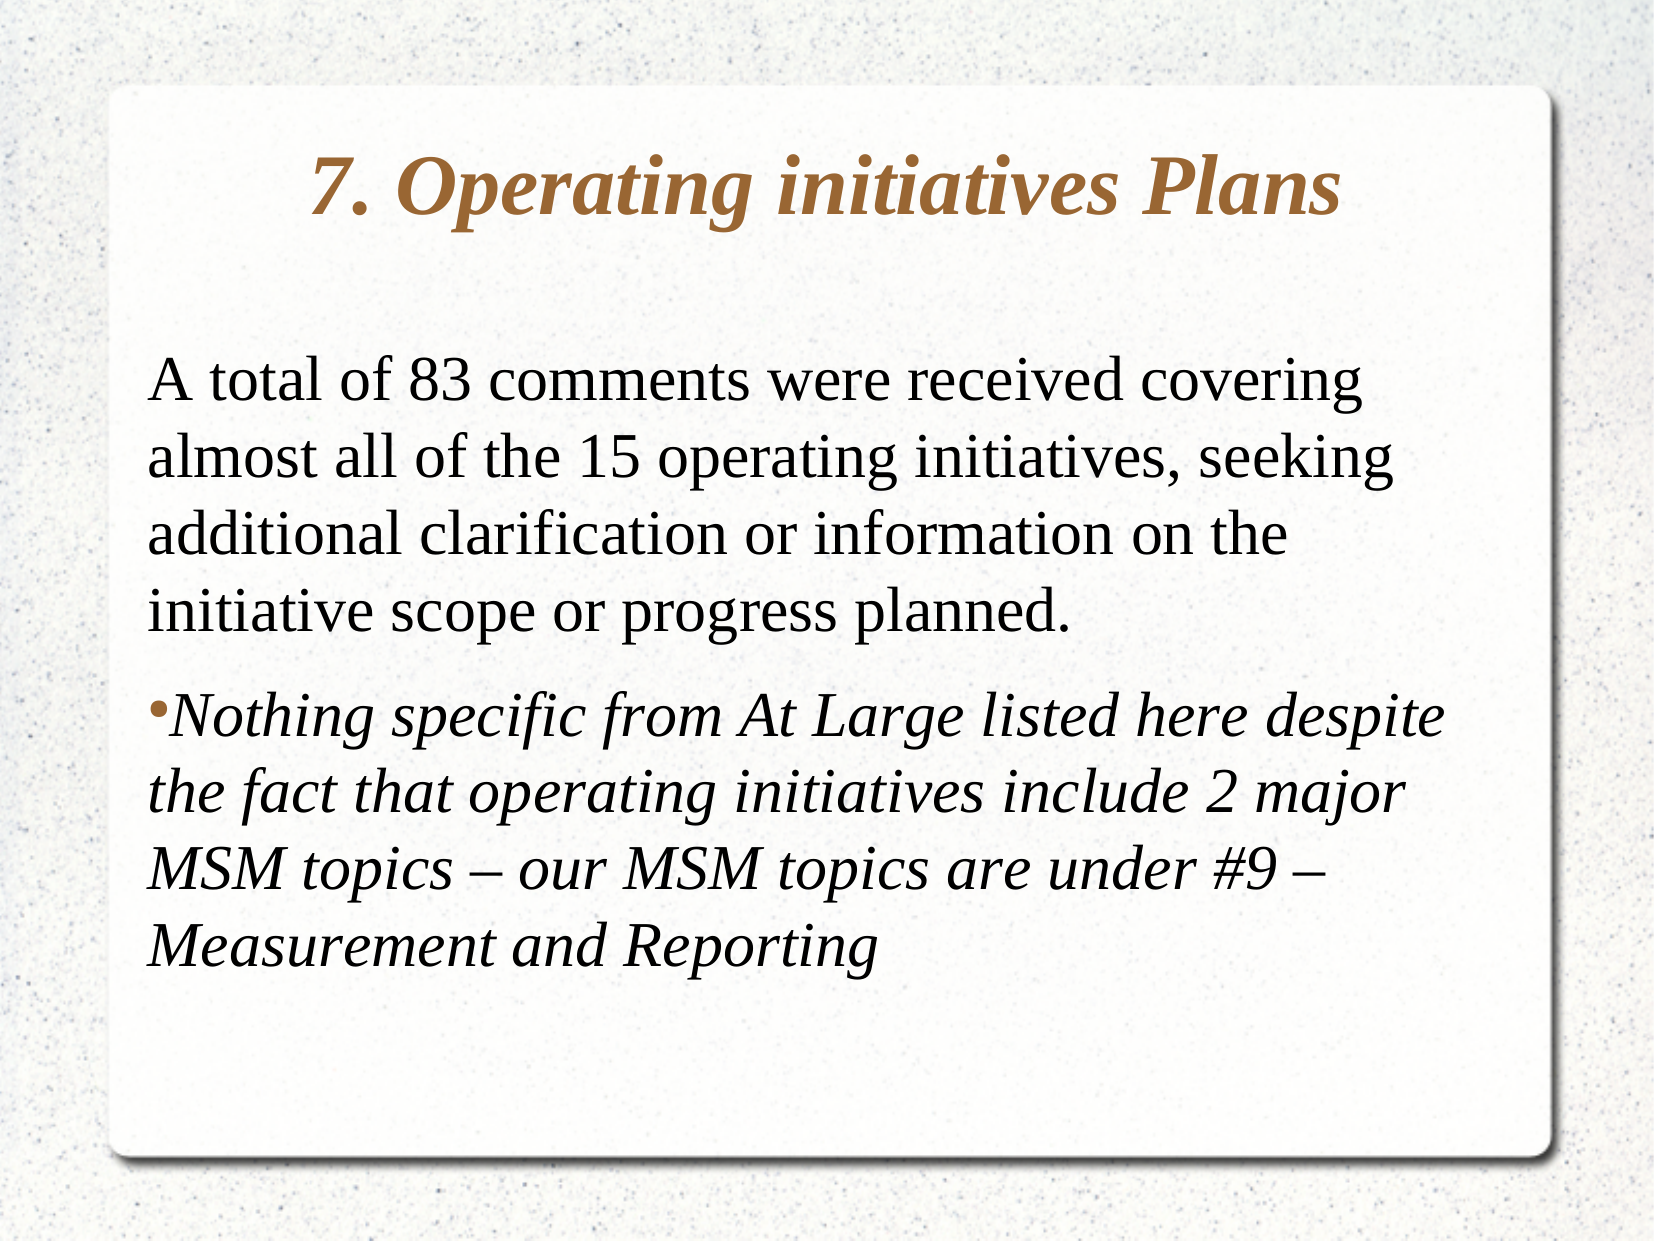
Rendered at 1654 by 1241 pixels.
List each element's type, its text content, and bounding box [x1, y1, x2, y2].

list A total of 83 comments were received covering almost all of the 15 operating initiatives, seeking additional clarification or information on the initiative scope or progress planned. Nothing specific from At Large listed here despite the fact that operating initiatives include 2 major MSM topics – our MSM topics are under #9 – Measurement and Reporting [147, 336, 1506, 987]
title 7. Operating initiatives Plans [118, 76, 1536, 284]
